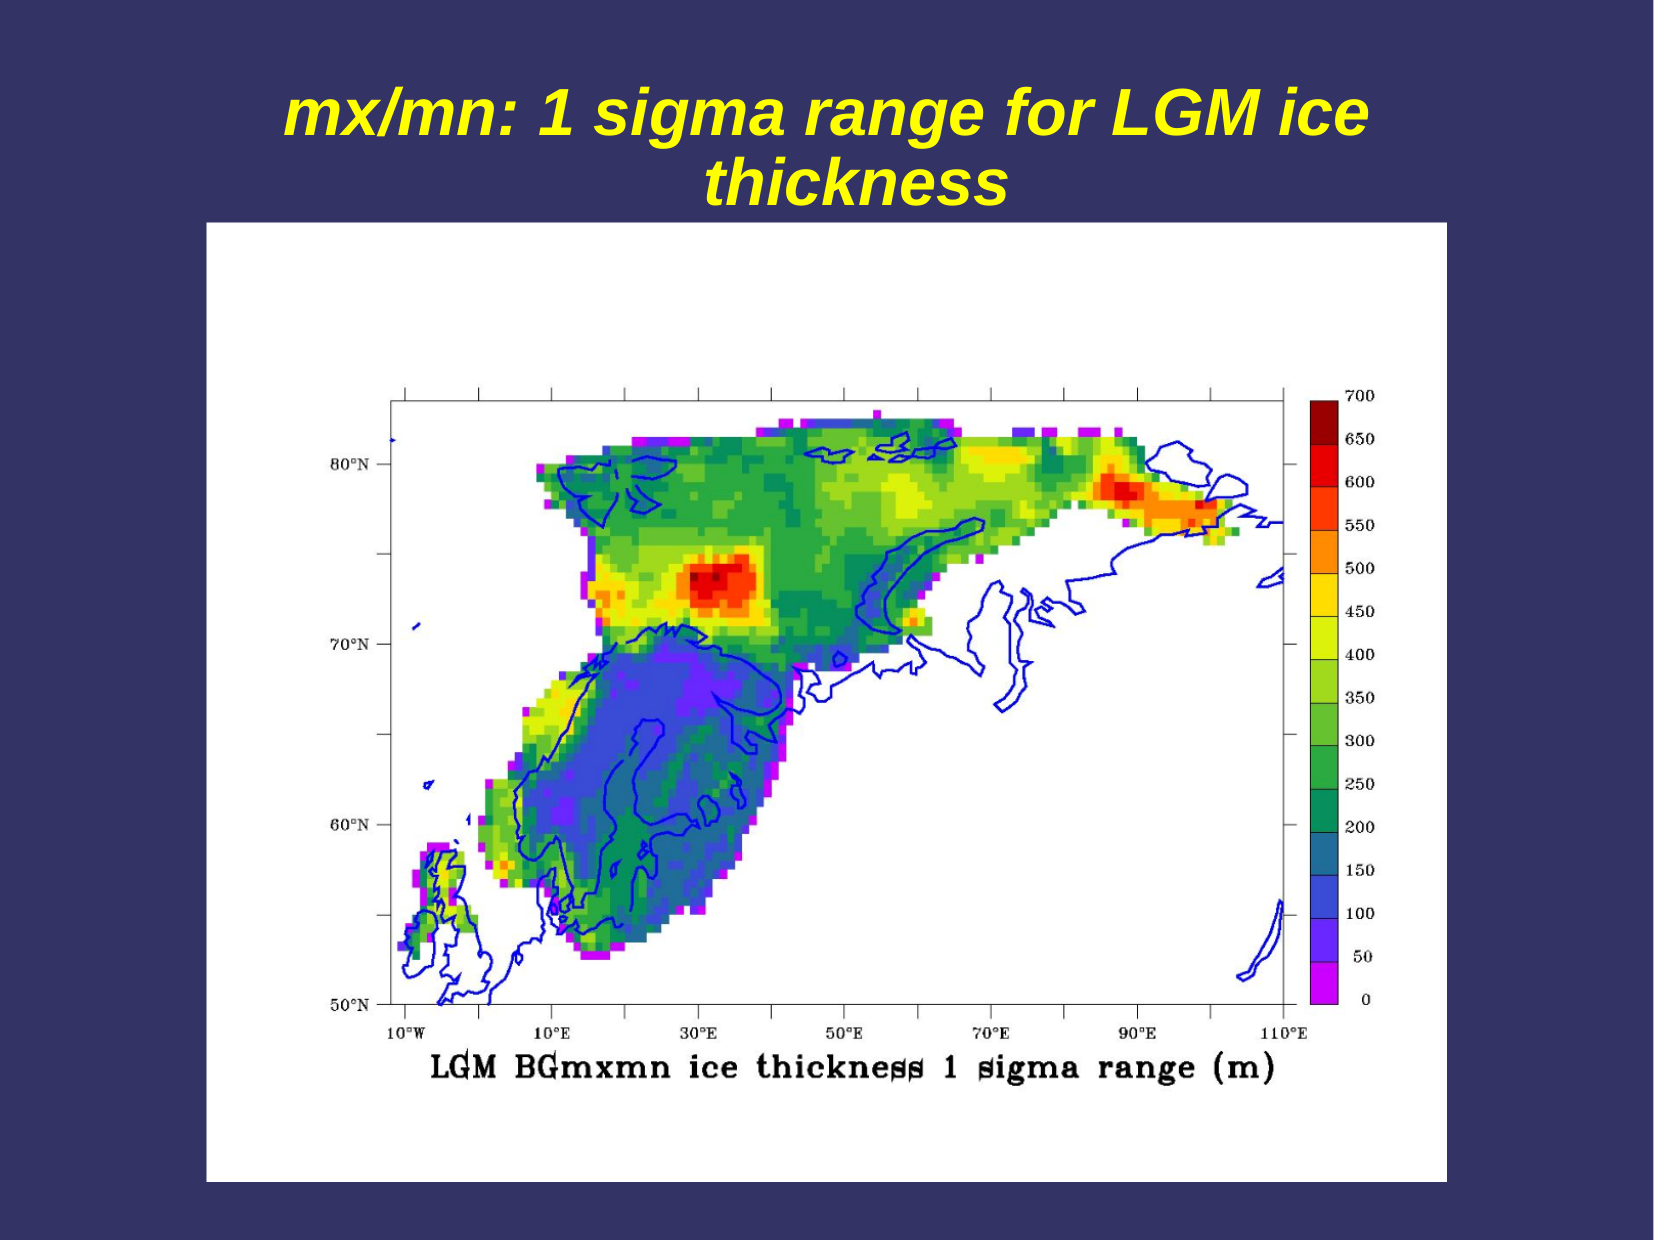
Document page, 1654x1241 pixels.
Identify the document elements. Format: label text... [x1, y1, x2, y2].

picture [206, 222, 1447, 1182]
title mx/mn: 1 sigma range for LGM ice thickness [121, 49, 1534, 250]
